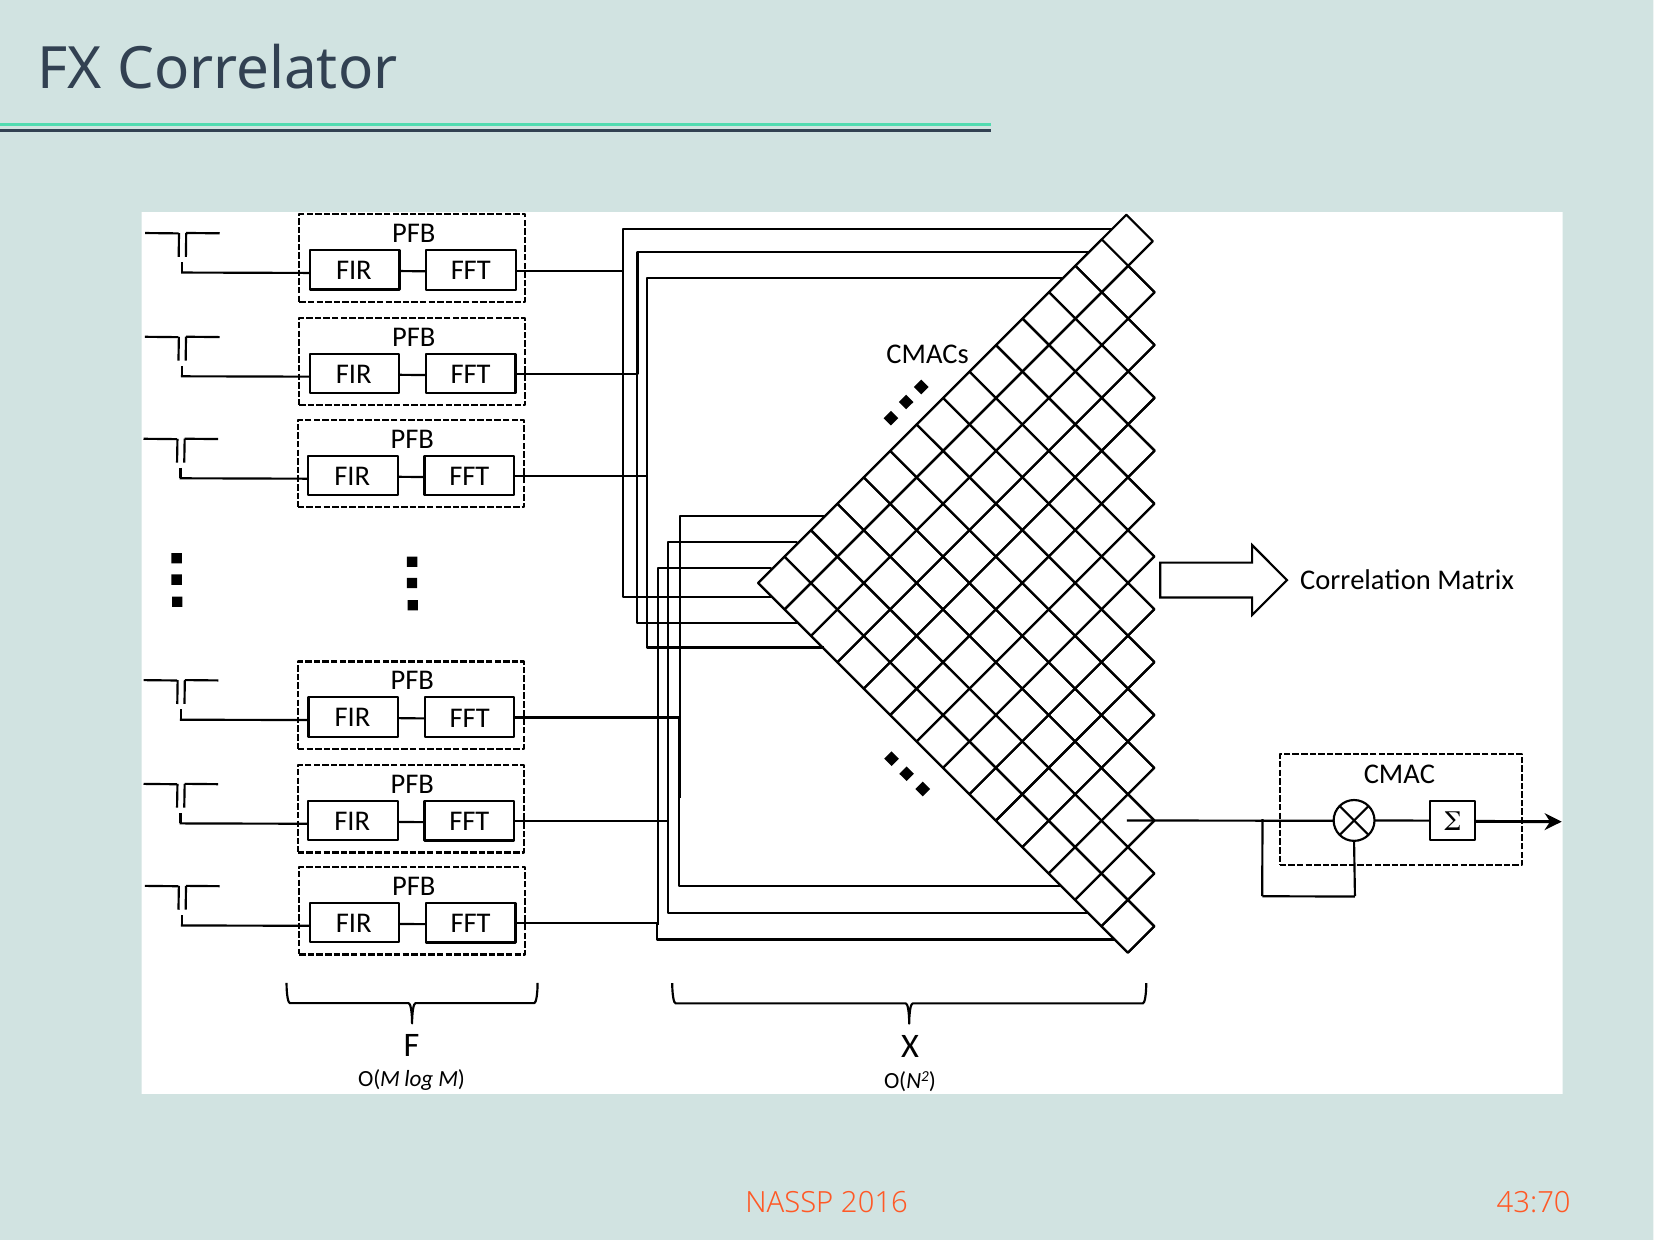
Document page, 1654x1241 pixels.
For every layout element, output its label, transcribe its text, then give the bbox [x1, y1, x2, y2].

text_box FX Correlator [22, 18, 1063, 104]
picture [141, 212, 1563, 1094]
